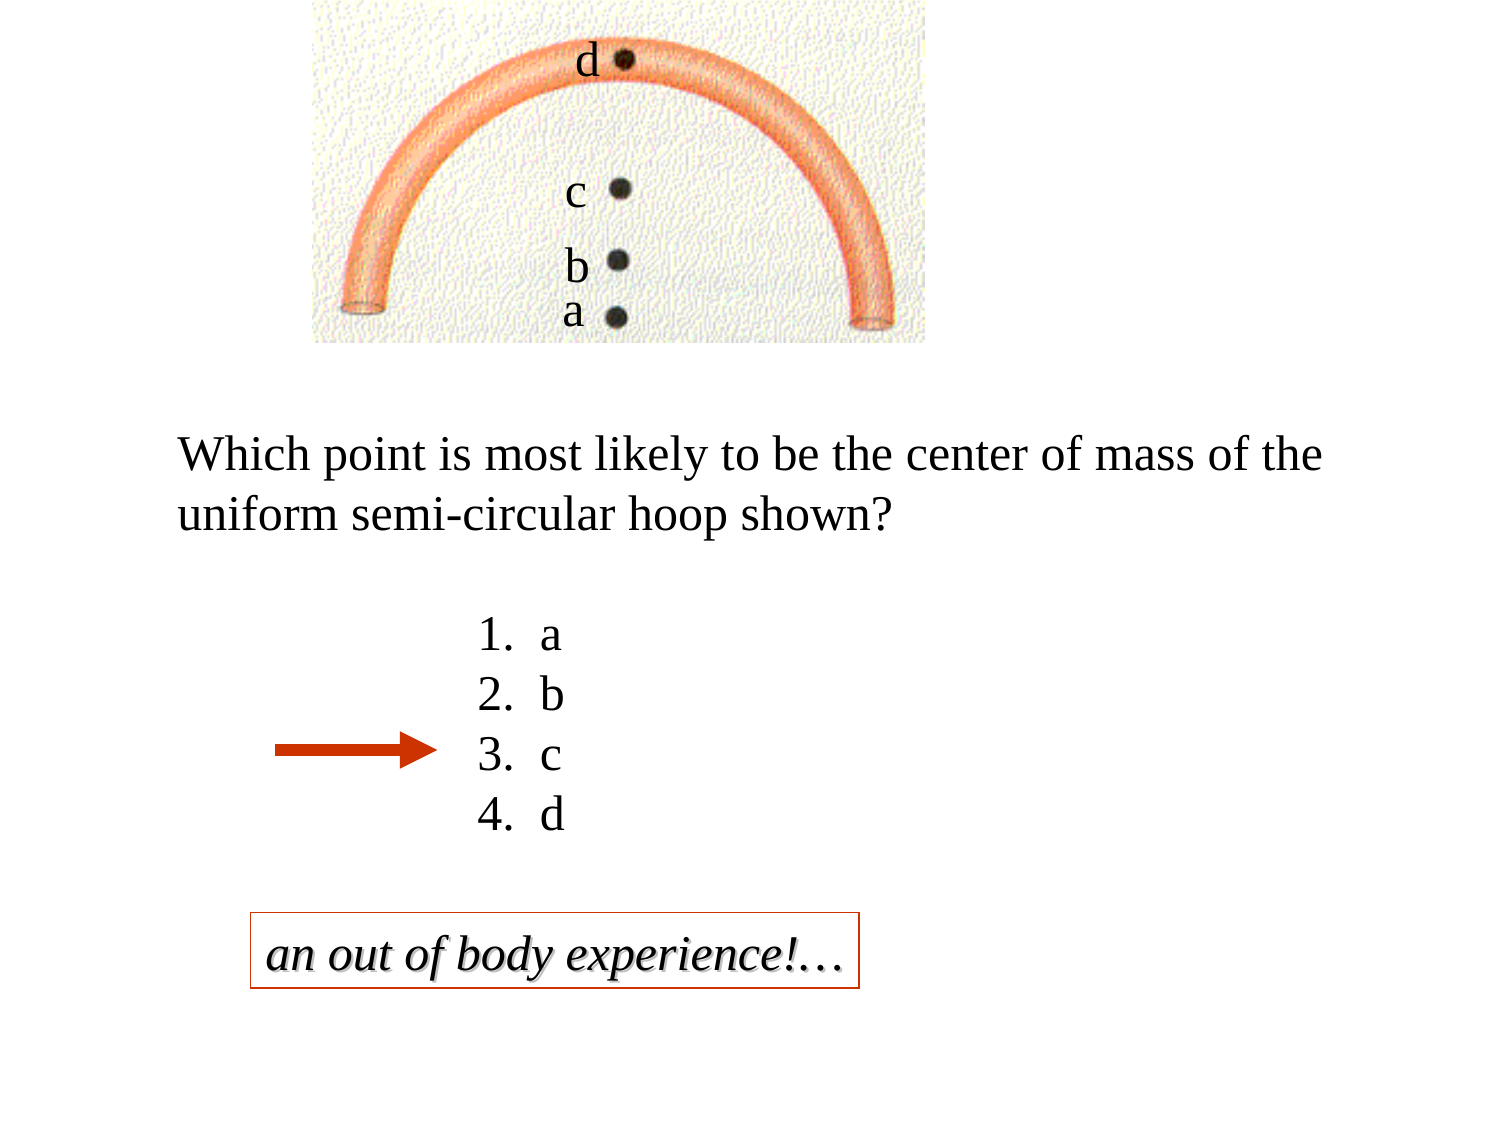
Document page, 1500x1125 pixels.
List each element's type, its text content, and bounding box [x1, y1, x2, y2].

text_box d [560, 19, 615, 95]
text_box Which point is most likely to be the center of mass of the uniform semi-circular hoop shown? 1. a 2. b 3. c 4. d [162, 412, 1375, 908]
picture [312, 0, 925, 343]
text_box a [547, 269, 600, 345]
text_box b [550, 224, 605, 301]
text_box c [550, 149, 603, 226]
text_box an out of body experience!… [250, 912, 859, 988]
